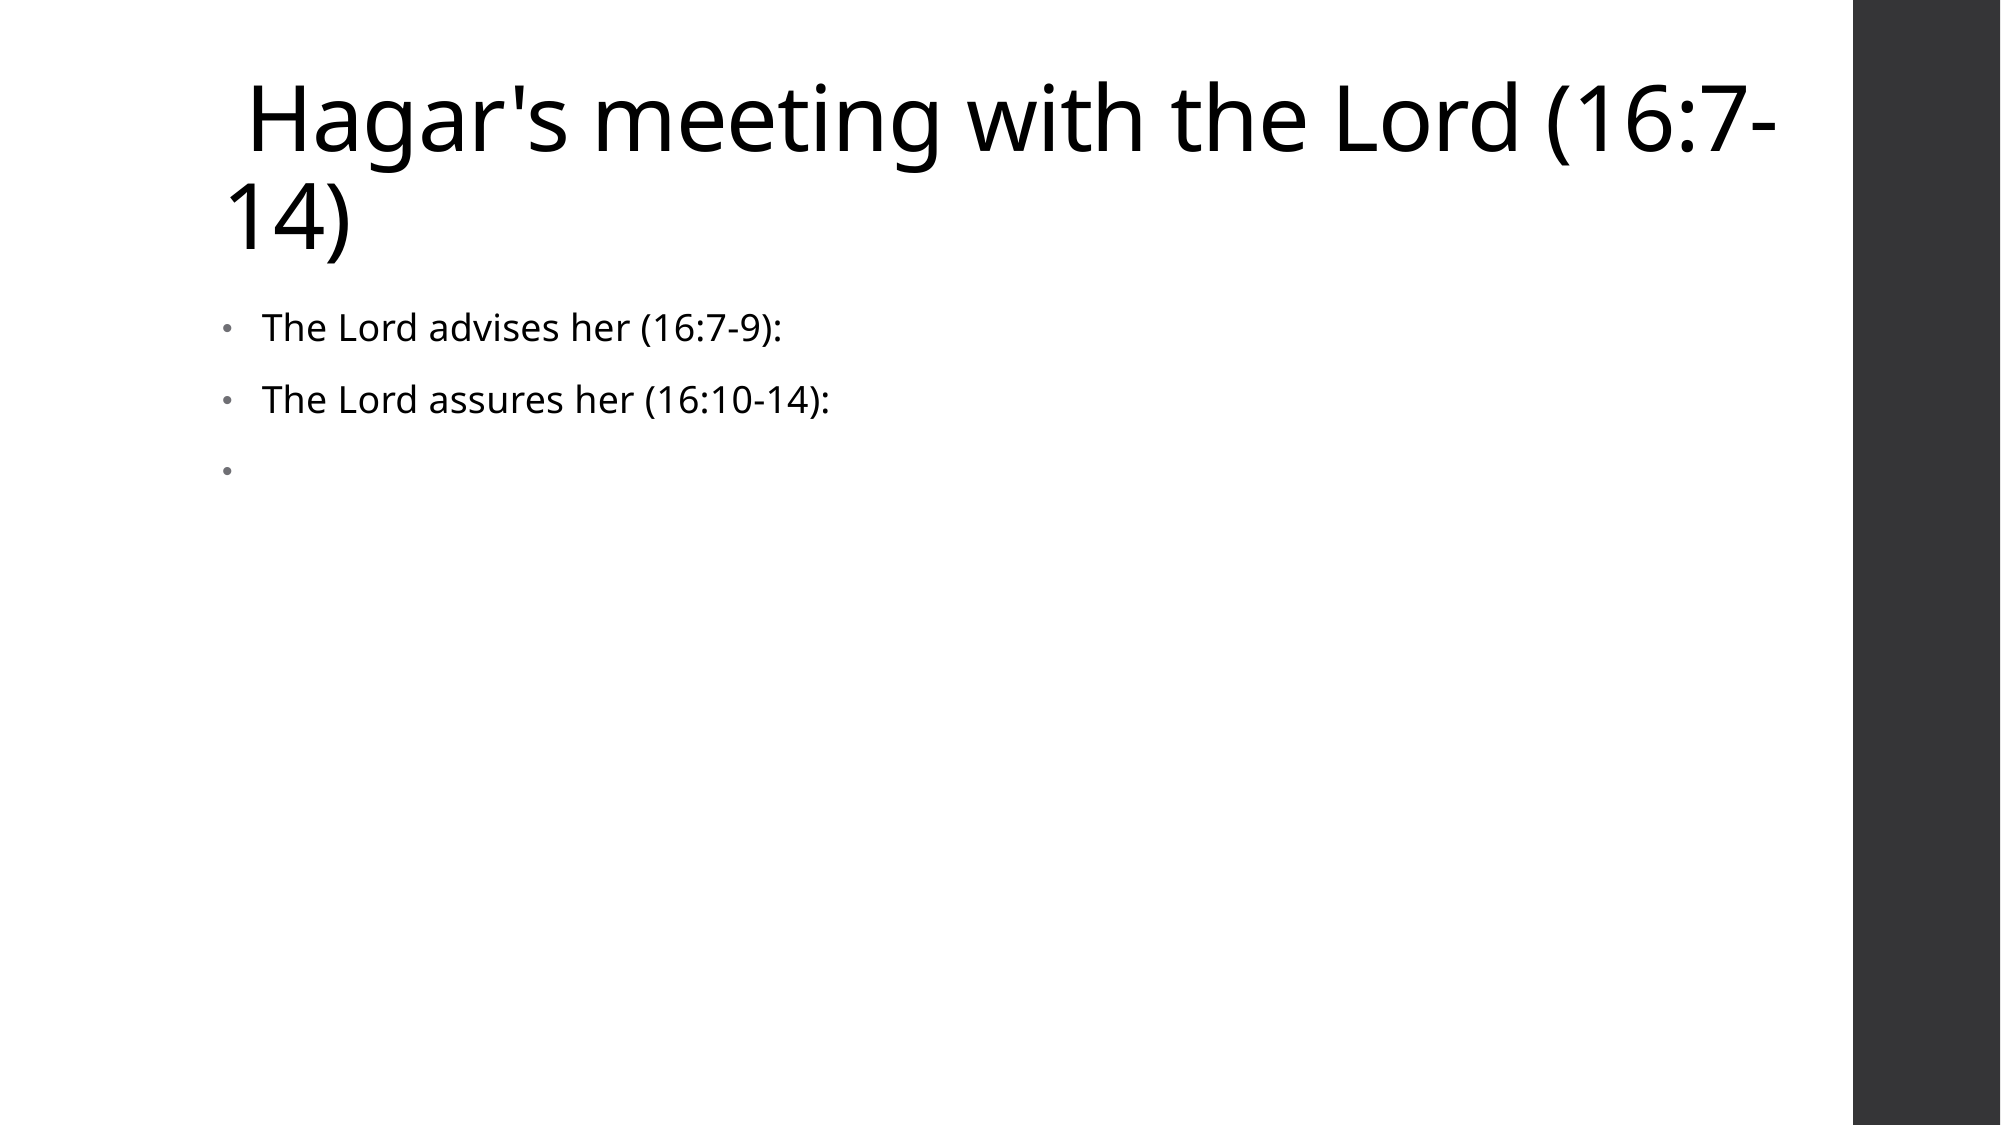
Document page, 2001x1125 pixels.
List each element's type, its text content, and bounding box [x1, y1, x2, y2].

title Hagar's meeting with the Lord (16:7-14) [206, 60, 1797, 278]
list The Lord advises her (16:7-9): The Lord assures her (16:10-14): [206, 299, 1617, 1014]
